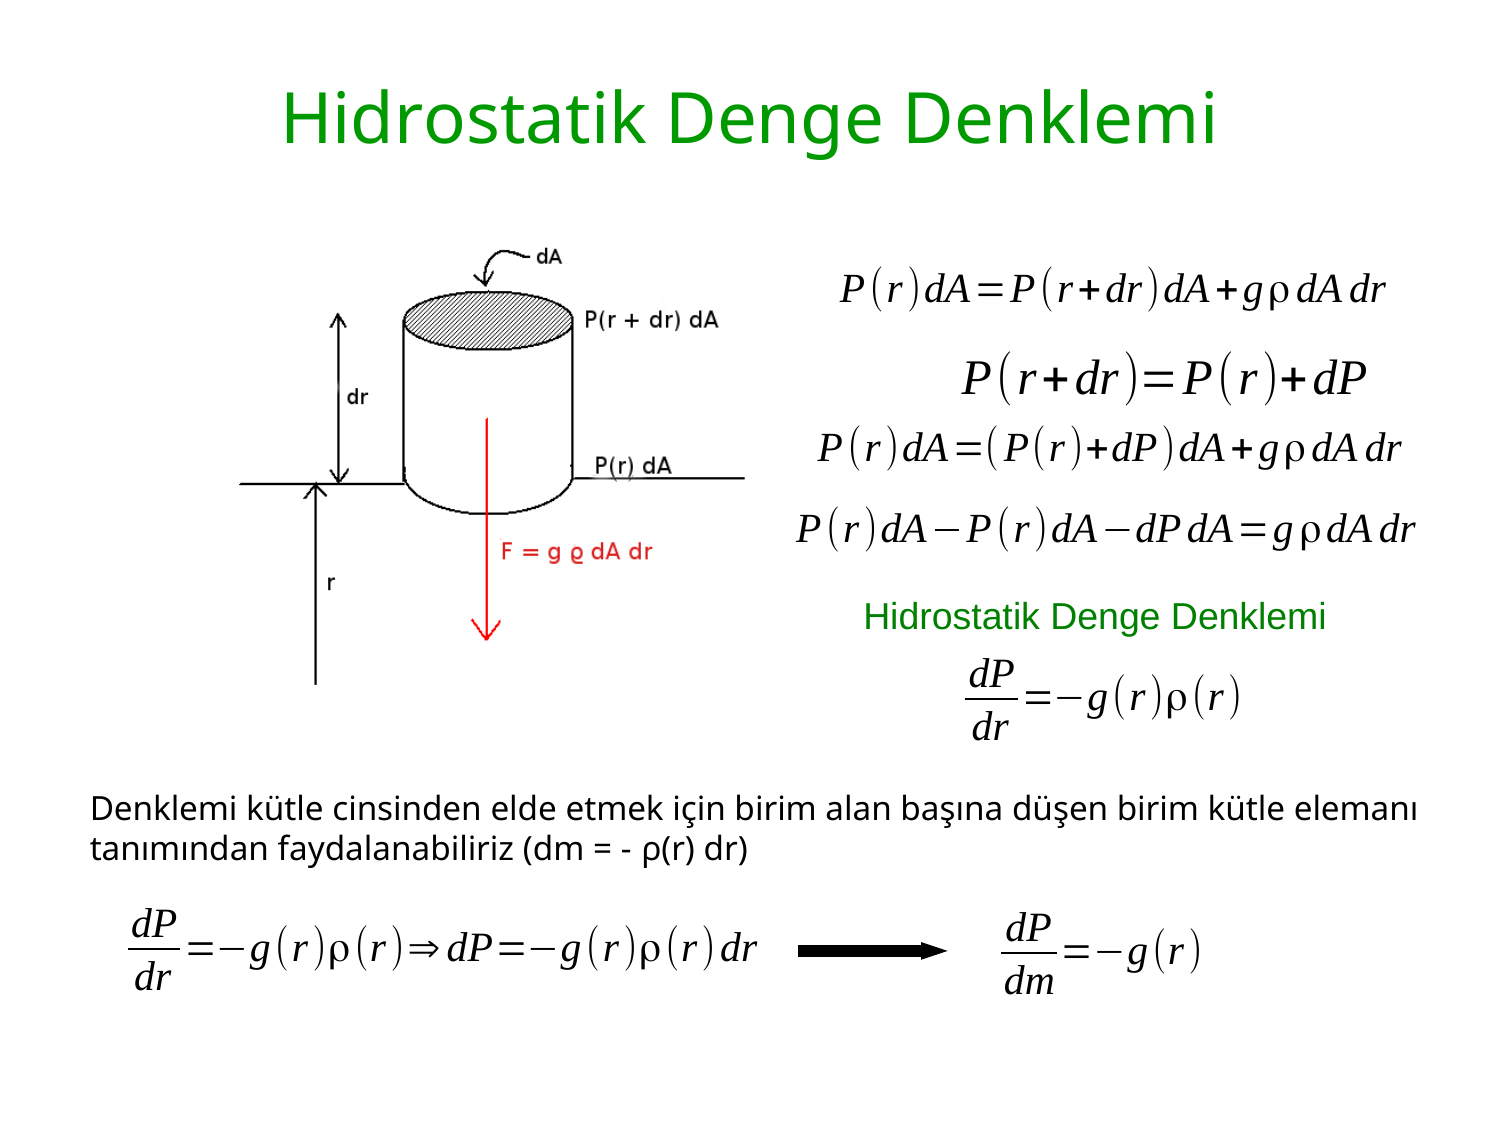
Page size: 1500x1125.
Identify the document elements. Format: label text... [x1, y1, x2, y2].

title Hidrostatik Denge Denklemi [75, 21, 1426, 209]
picture [165, 193, 811, 751]
chart [957, 661, 1249, 750]
chart [120, 900, 766, 1000]
chart [810, 424, 1411, 475]
chart [952, 347, 1376, 408]
chart [992, 903, 1209, 1004]
chart [788, 505, 1426, 555]
chart [832, 265, 1396, 315]
text_box Denklemi kütle cinsinden elde etmek için birim alan başına düşen birim kütle elemanı tanımından faydalanabiliriz (dm = - ρ(r) dr) [75, 780, 1471, 885]
text_box Hidrostatik Denge Denklemi [825, 585, 1366, 661]
